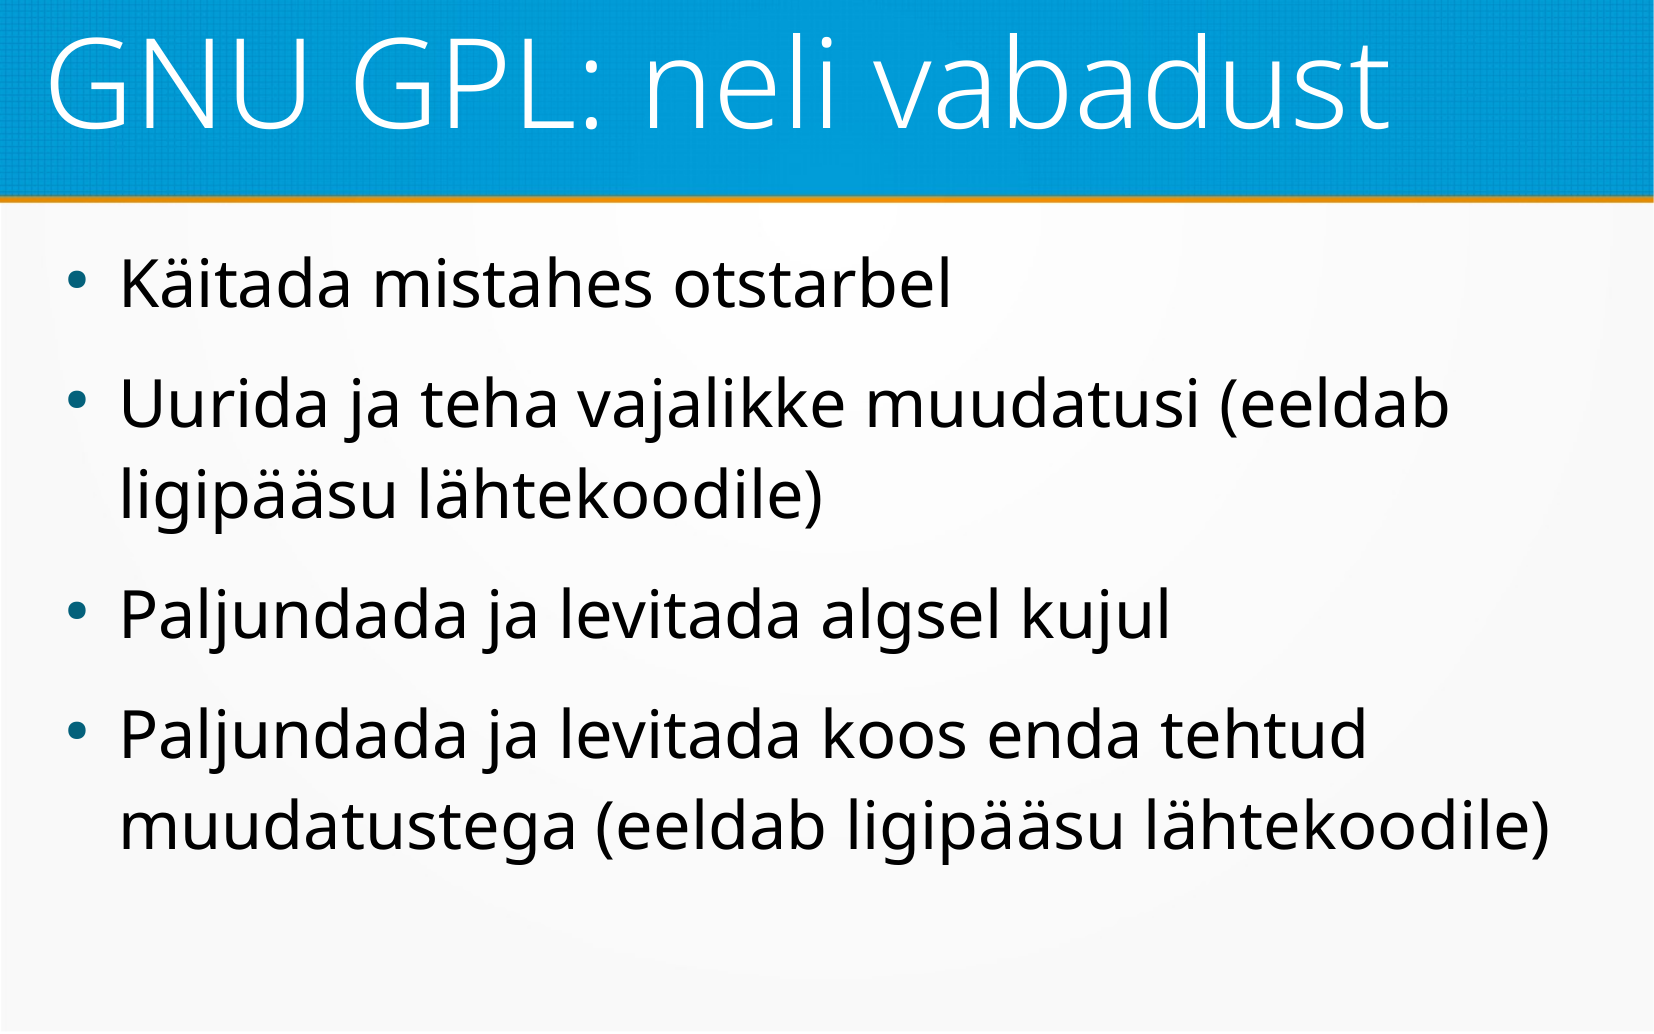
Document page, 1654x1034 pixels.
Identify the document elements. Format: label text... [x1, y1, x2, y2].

picture [0, 195, 1654, 1034]
list Käitada mistahes otstarbel Uurida ja teha vajalikke muudatusi (eeldab ligipääsu lähtekoodile) Paljundada ja levitada algsel kujul Paljundada ja levitada koos enda tehtud muudatustega (eeldab ligipääsu lähtekoodile) [47, 236, 1607, 1002]
title GNU GPL: neli vabadust [43, 0, 1619, 166]
